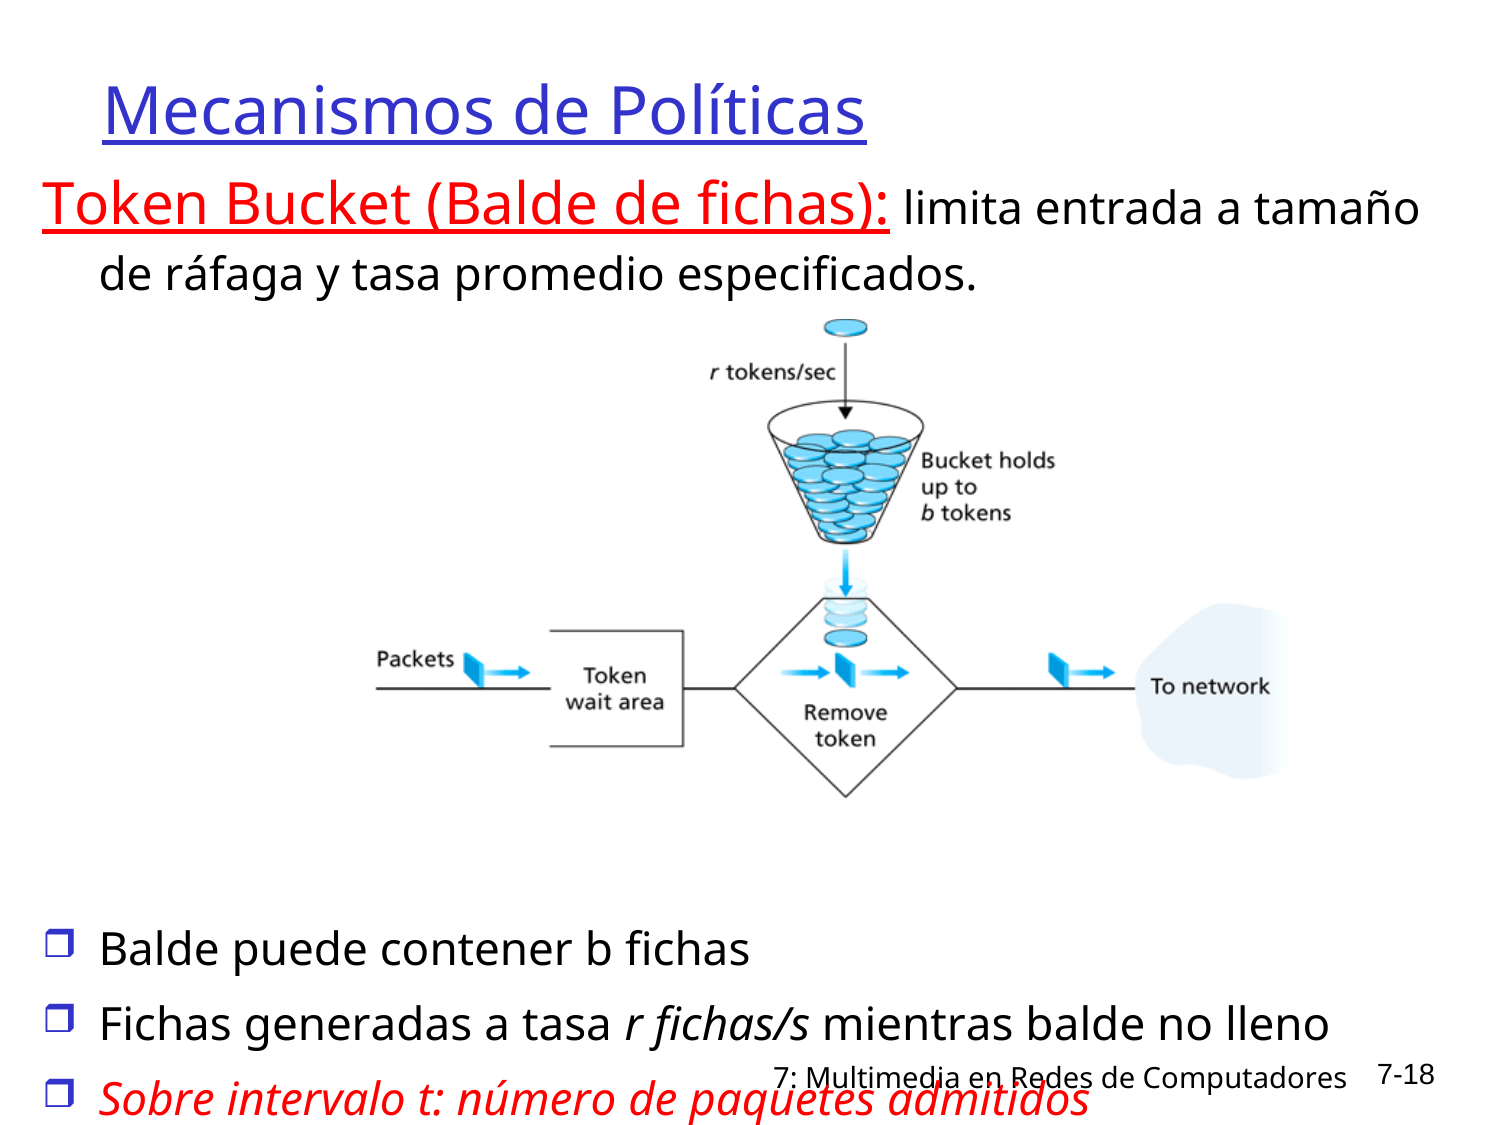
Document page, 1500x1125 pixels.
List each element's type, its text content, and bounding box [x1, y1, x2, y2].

title Mecanismos de Políticas [87, 37, 1363, 154]
list Token Bucket (Balde de fichas): limita entrada a tamaño de ráfaga y tasa promedio especificados. Balde puede contener b fichas Fichas generadas a tasa r fichas/s mientras balde no lleno Sobre intervalo t: número de paquetes admitidos <= (r t + b). [27, 154, 1463, 1068]
